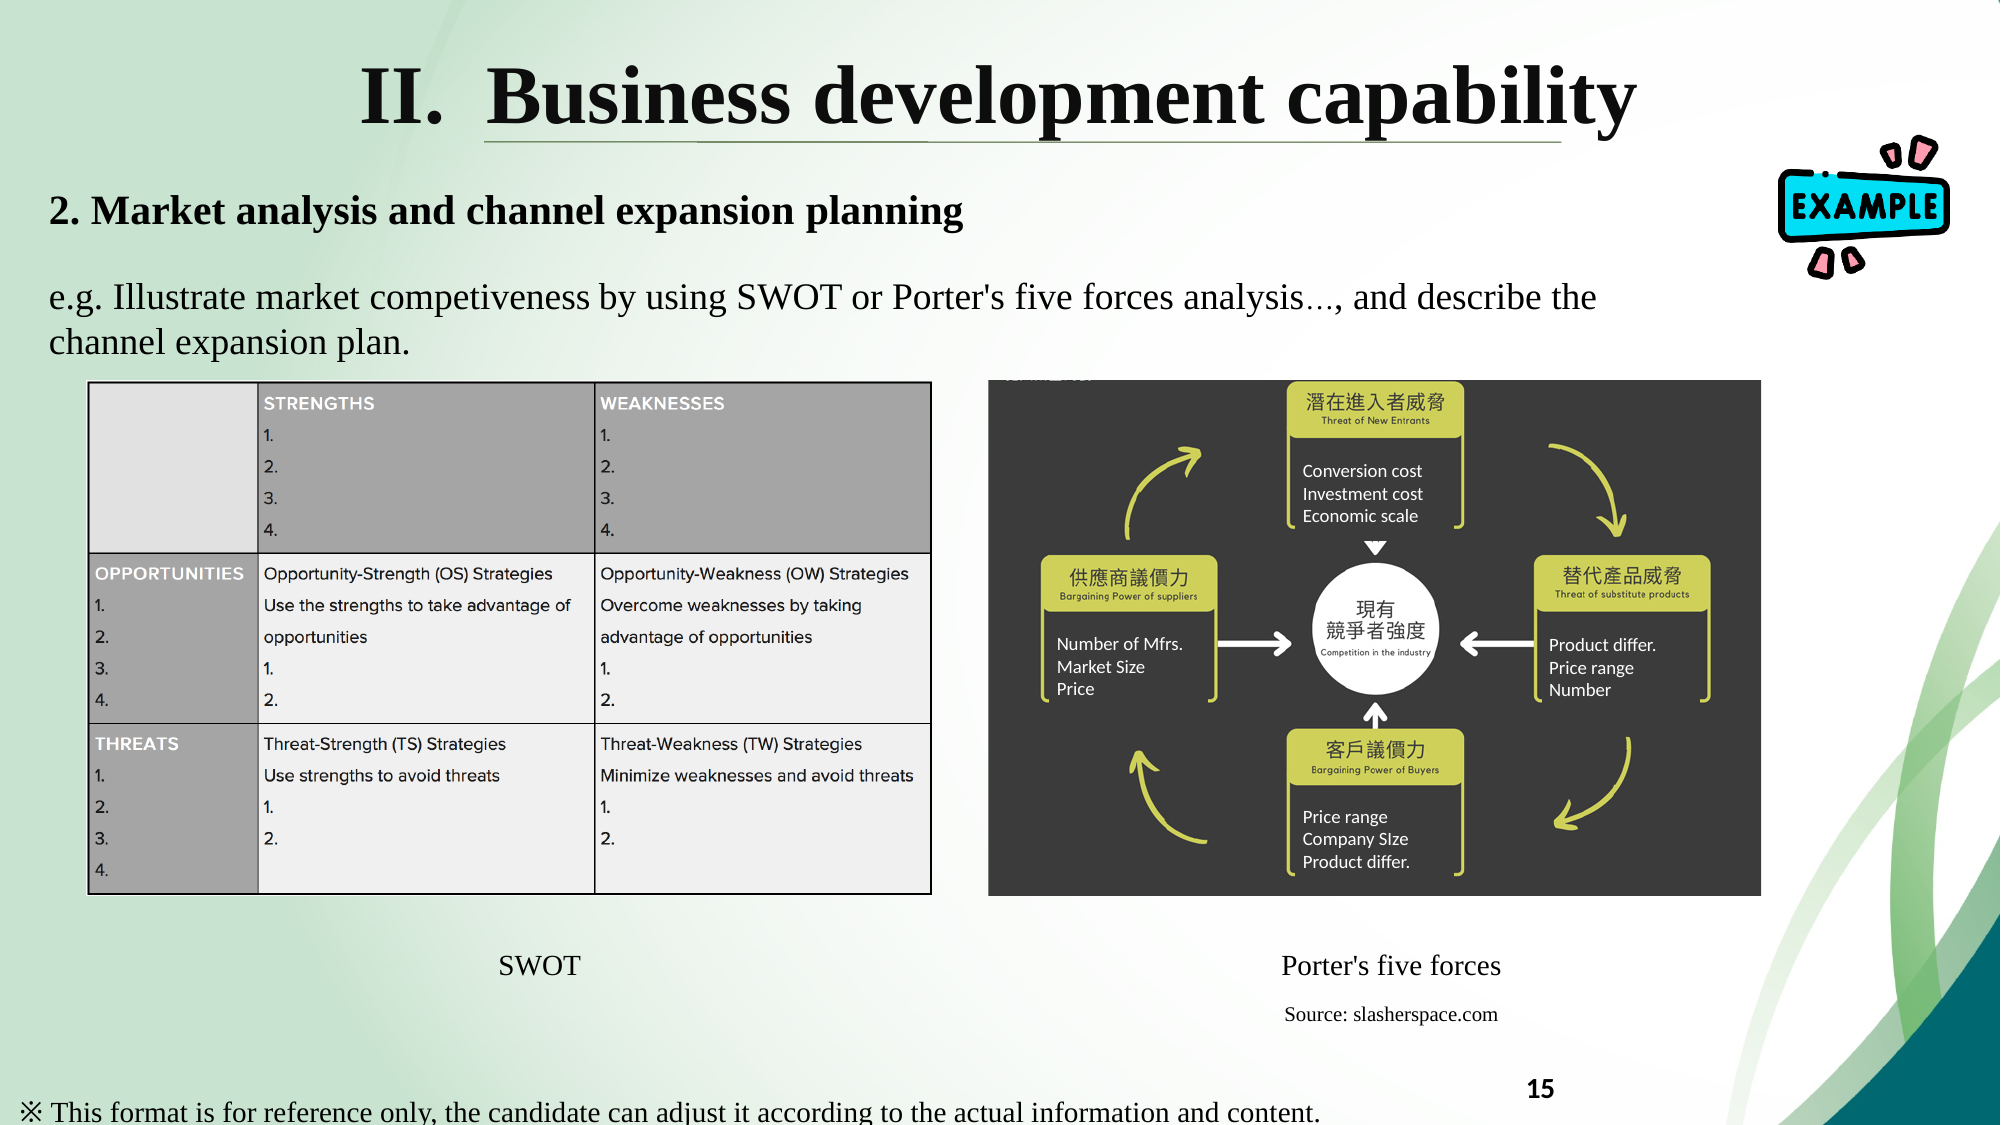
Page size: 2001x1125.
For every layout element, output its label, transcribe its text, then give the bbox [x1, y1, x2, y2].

text_box e.g. Illustrate market competiveness by using SWOT or Porter's five forces analysis…, and describe the channel expansion plan. [42, 257, 1662, 377]
picture [1778, 139, 1950, 293]
text_box 15 [1518, 1053, 1969, 1114]
text_box 2. Market analysis and channel expansion planning [42, 168, 1662, 248]
text_box Price range Company SIze Product differ. [1295, 790, 1454, 887]
text_box Product differ. Price range Number [1542, 618, 1700, 715]
picture [86, 380, 934, 896]
picture [988, 380, 1762, 896]
title II. Business development capability [3, 36, 1996, 139]
text_box SWOT [491, 921, 588, 996]
text_box Conversion cost Investment cost Economic scale [1295, 444, 1454, 541]
text_box Source: slasherspace.com [1277, 979, 1506, 1041]
text_box ※ This format is for reference only, the candidate can adjust it according to the actual information and content. [12, 1068, 1330, 1125]
text_box Porter's five forces [1274, 921, 1509, 996]
text_box Number of Mfrs. Market Size Price [1049, 617, 1208, 714]
